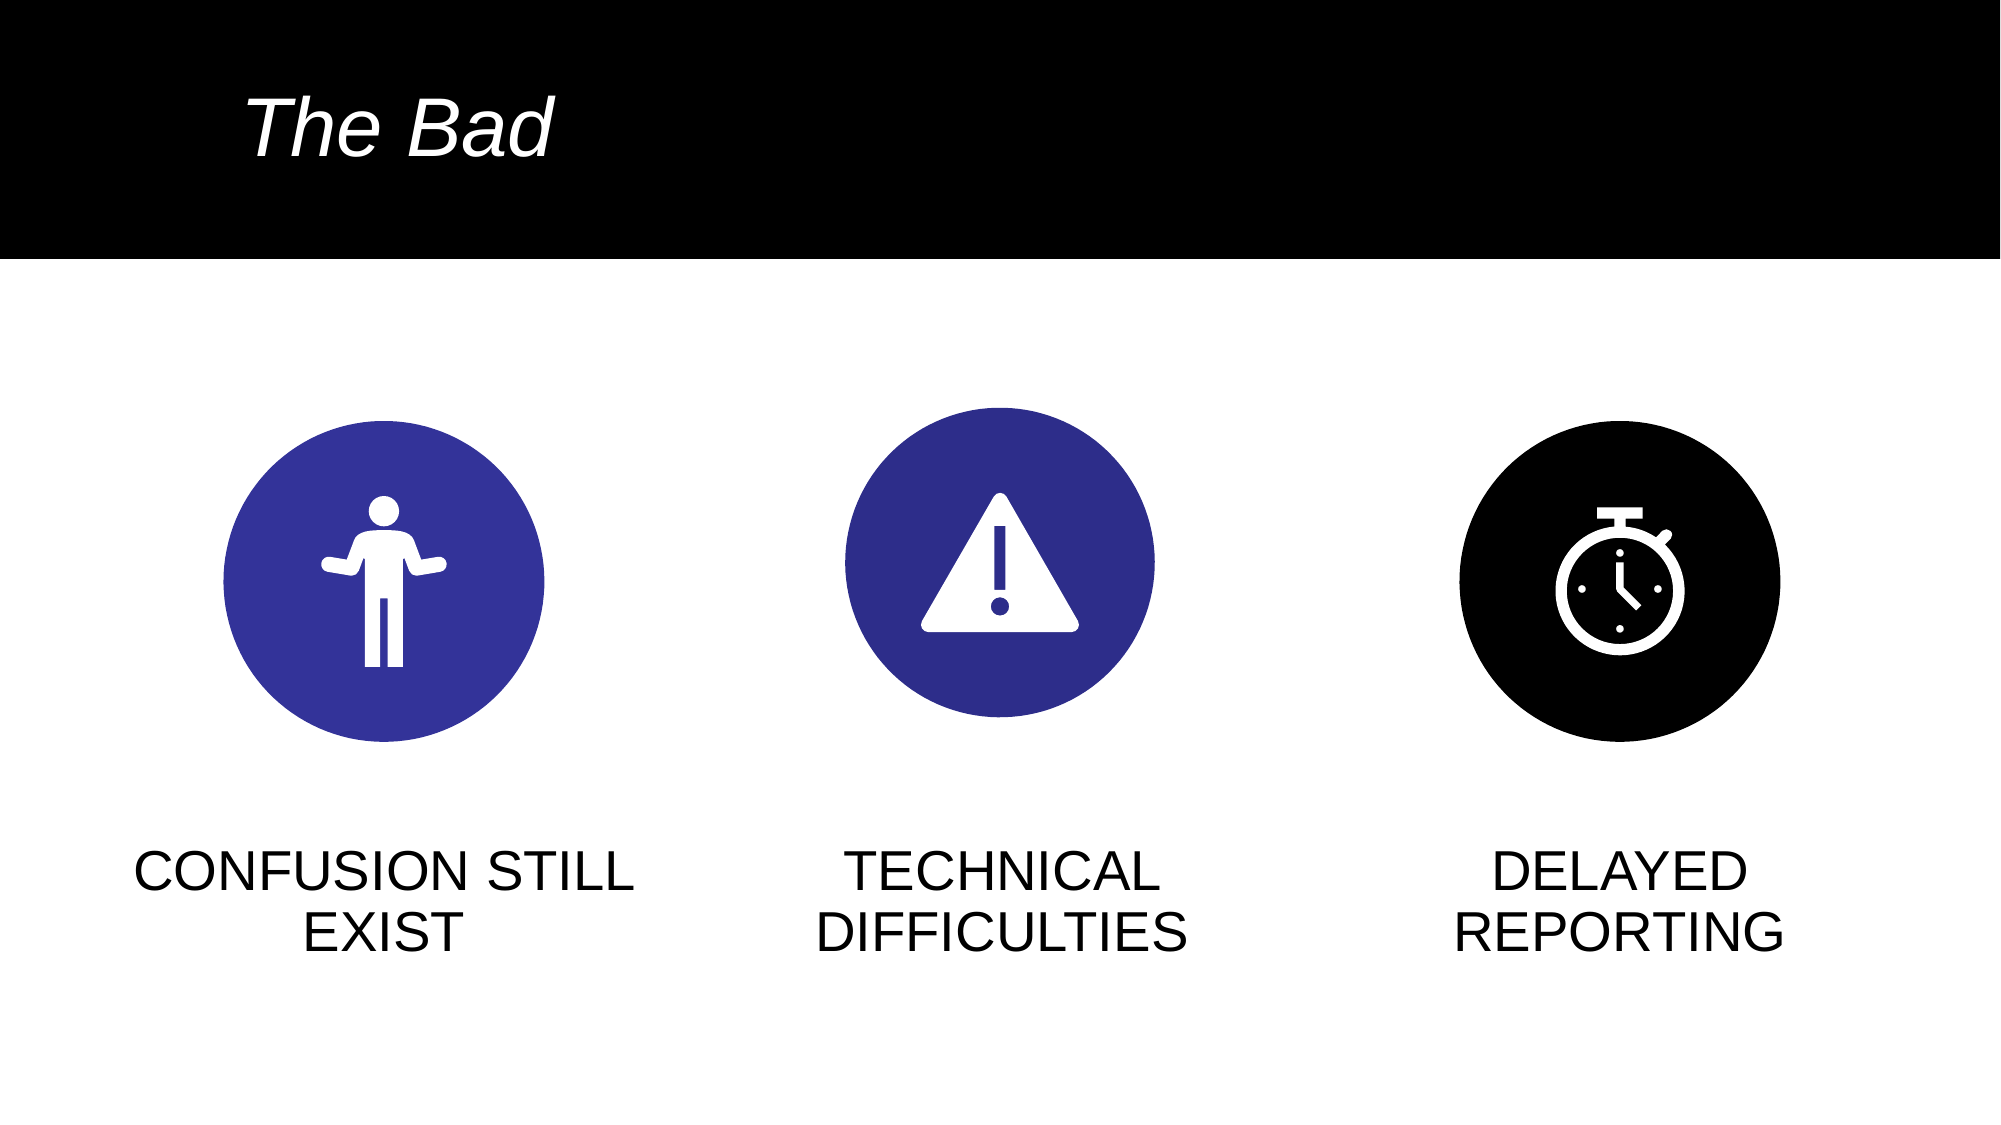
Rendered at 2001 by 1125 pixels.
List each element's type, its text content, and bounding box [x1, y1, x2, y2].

text_box Confusion Still Exist [121, 841, 648, 960]
text_box The Bad [225, 57, 1873, 202]
text_box Delayed Reporting [1356, 841, 1883, 960]
text_box Technical Difficulties [738, 841, 1265, 960]
text_box [0, 0, 2000, 1125]
